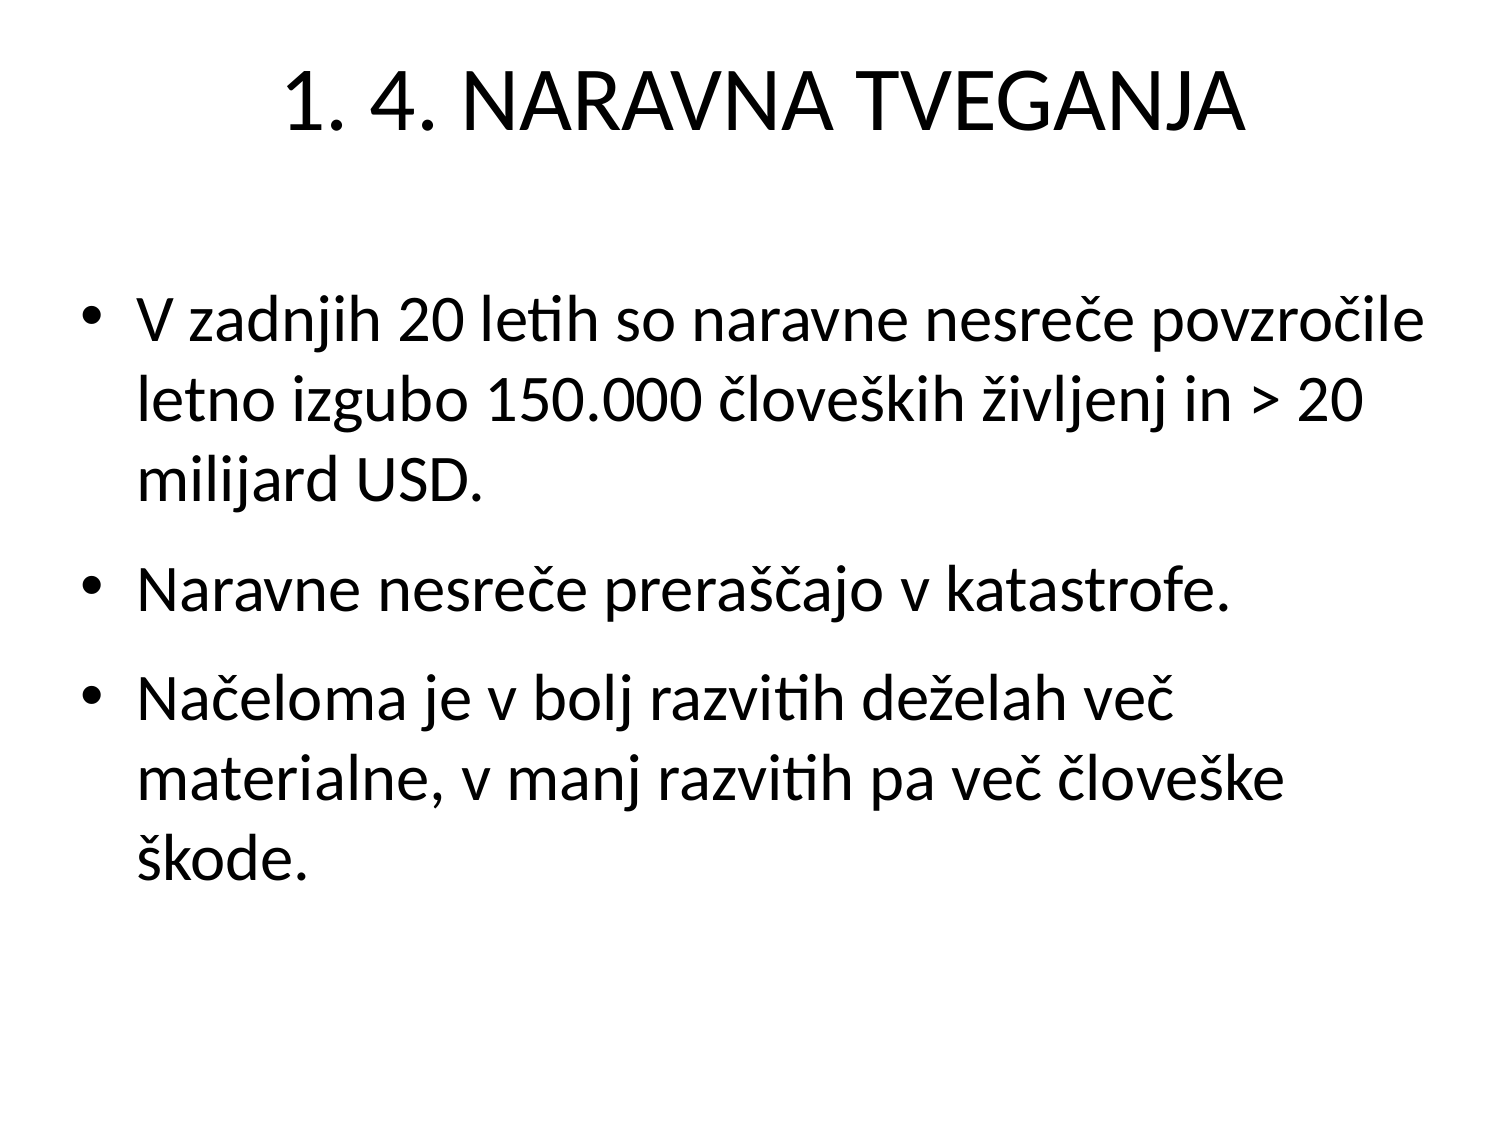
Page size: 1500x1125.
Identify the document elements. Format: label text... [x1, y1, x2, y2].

title 1. 4. NARAVNA TVEGANJA [88, 0, 1439, 188]
list V zadnjih 20 letih so naravne nesreče povzročile letno izgubo 150.000 človeških življenj in > 20 milijard USD. Naravne nesreče preraščajo v katastrofe. Načeloma je v bolj razvitih deželah več materialne, v manj razvitih pa več človeške škode. [64, 267, 1447, 1024]
